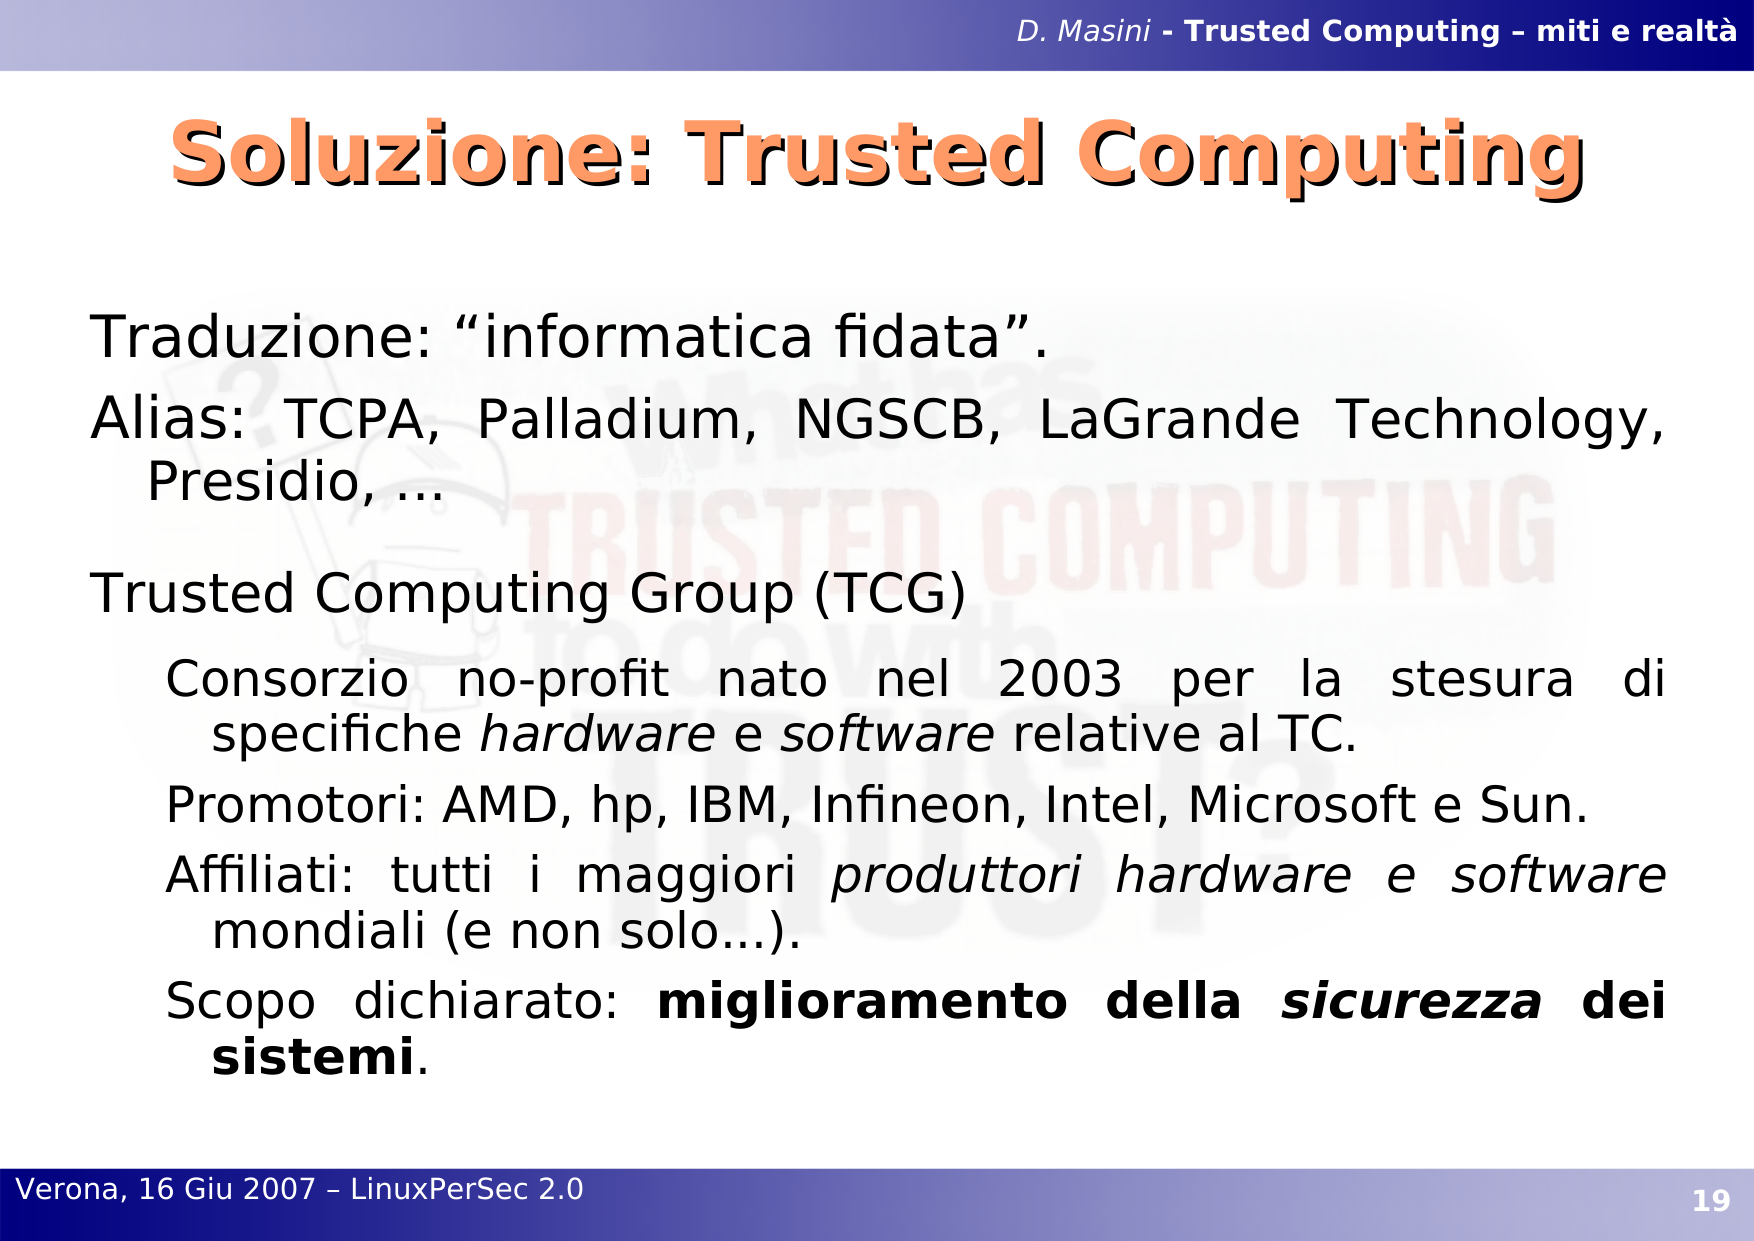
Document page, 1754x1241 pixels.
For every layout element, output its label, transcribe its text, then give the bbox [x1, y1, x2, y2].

list Traduzione: “informatica fidata”. Alias: TCPA, Palladium, NGSCB, LaGrande Technology, Presidio, ... Trusted Computing Group (TCG) Consorzio no-profit nato nel 2003 per la stesura di specifiche hardware e software relative al TC. Promotori: AMD, hp, IBM, Infineon, Intel, Microsoft e Sun. Affiliati: tutti i maggiori produttori hardware e software mondiali (e non solo...). Scopo dichiarato: miglioramento della sicurezza dei sistemi. [90, 305, 1669, 1123]
title Soluzione: Trusted Computing [87, 49, 1667, 257]
picture [0, 0, 1754, 1241]
